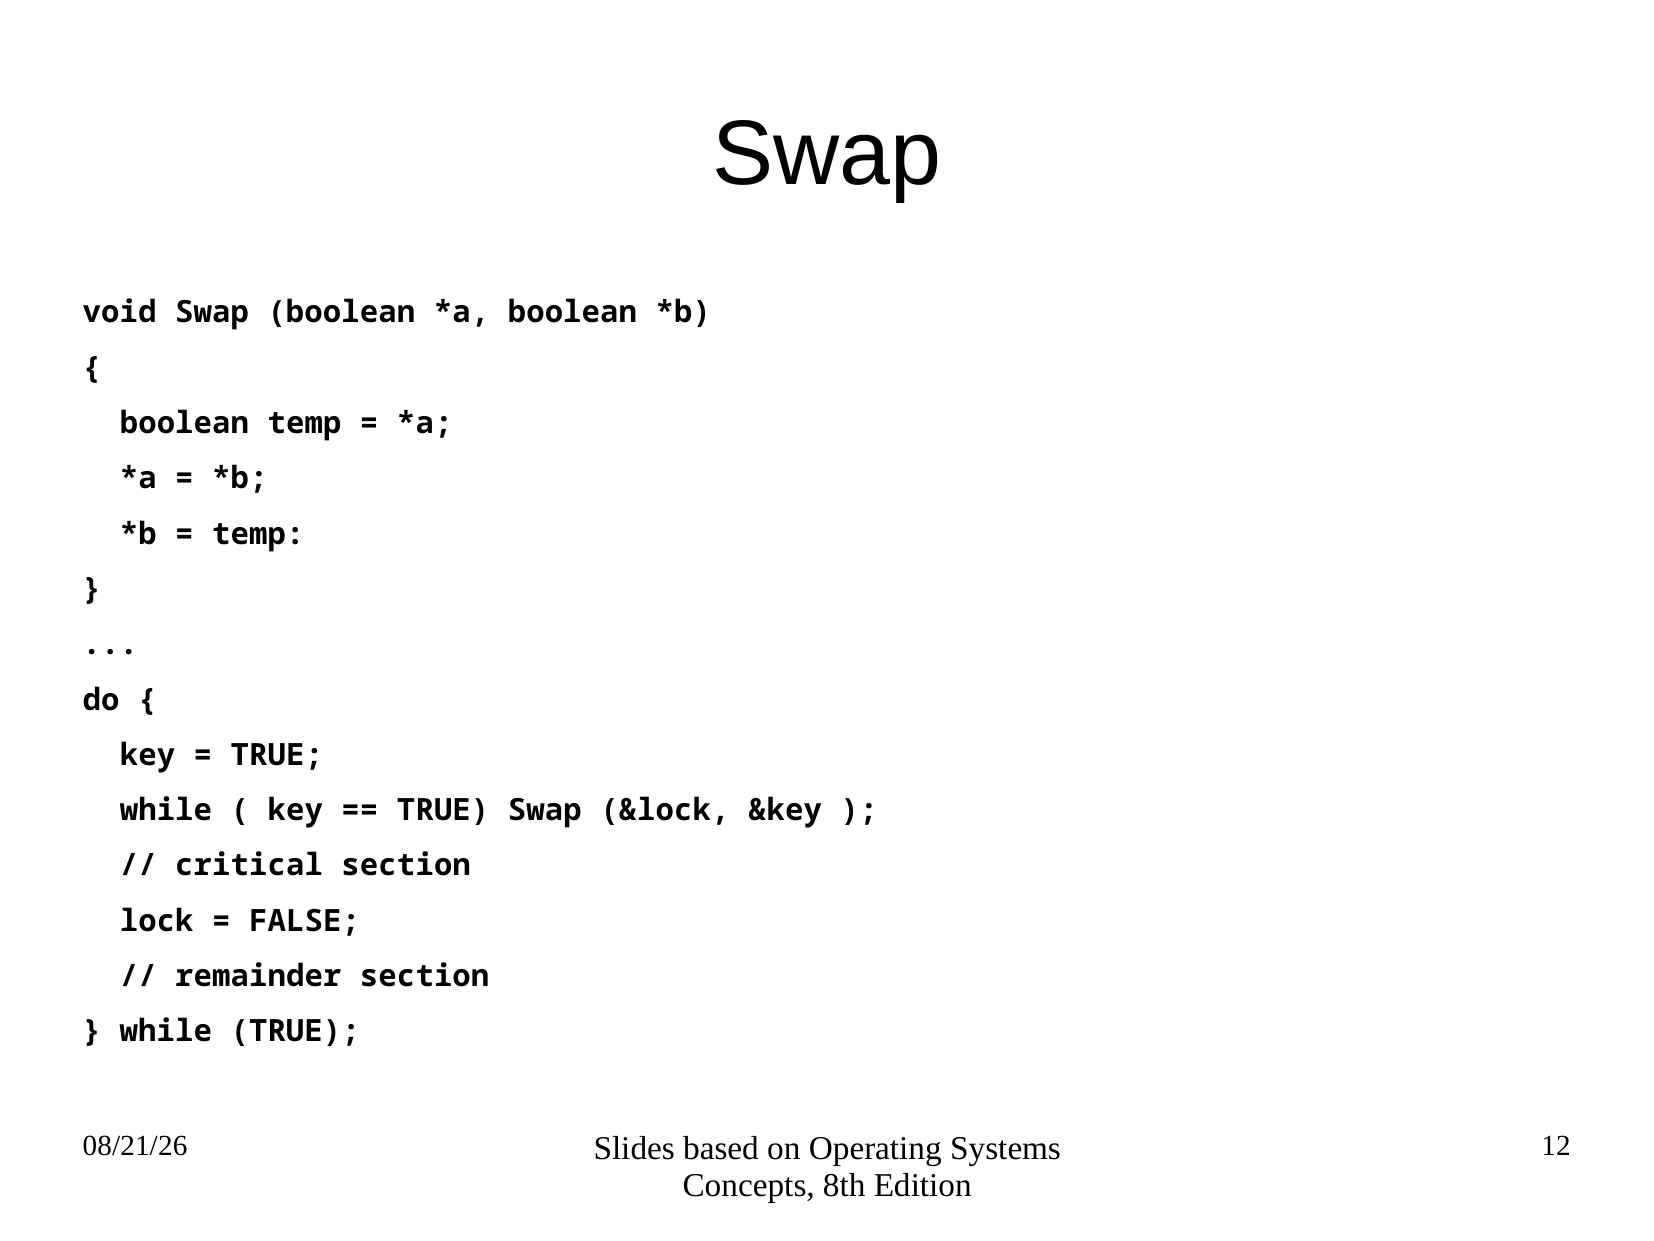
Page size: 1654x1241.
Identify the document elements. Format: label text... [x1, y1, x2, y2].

title Swap [82, 49, 1571, 257]
list void Swap (boolean *a, boolean *b) { boolean temp = *a; *a = *b; *b = temp: } ... do { key = TRUE; while ( key == TRUE) Swap (&lock, &key ); // critical section lock = FALSE; // remainder section } while (TRUE); [82, 290, 1571, 1109]
